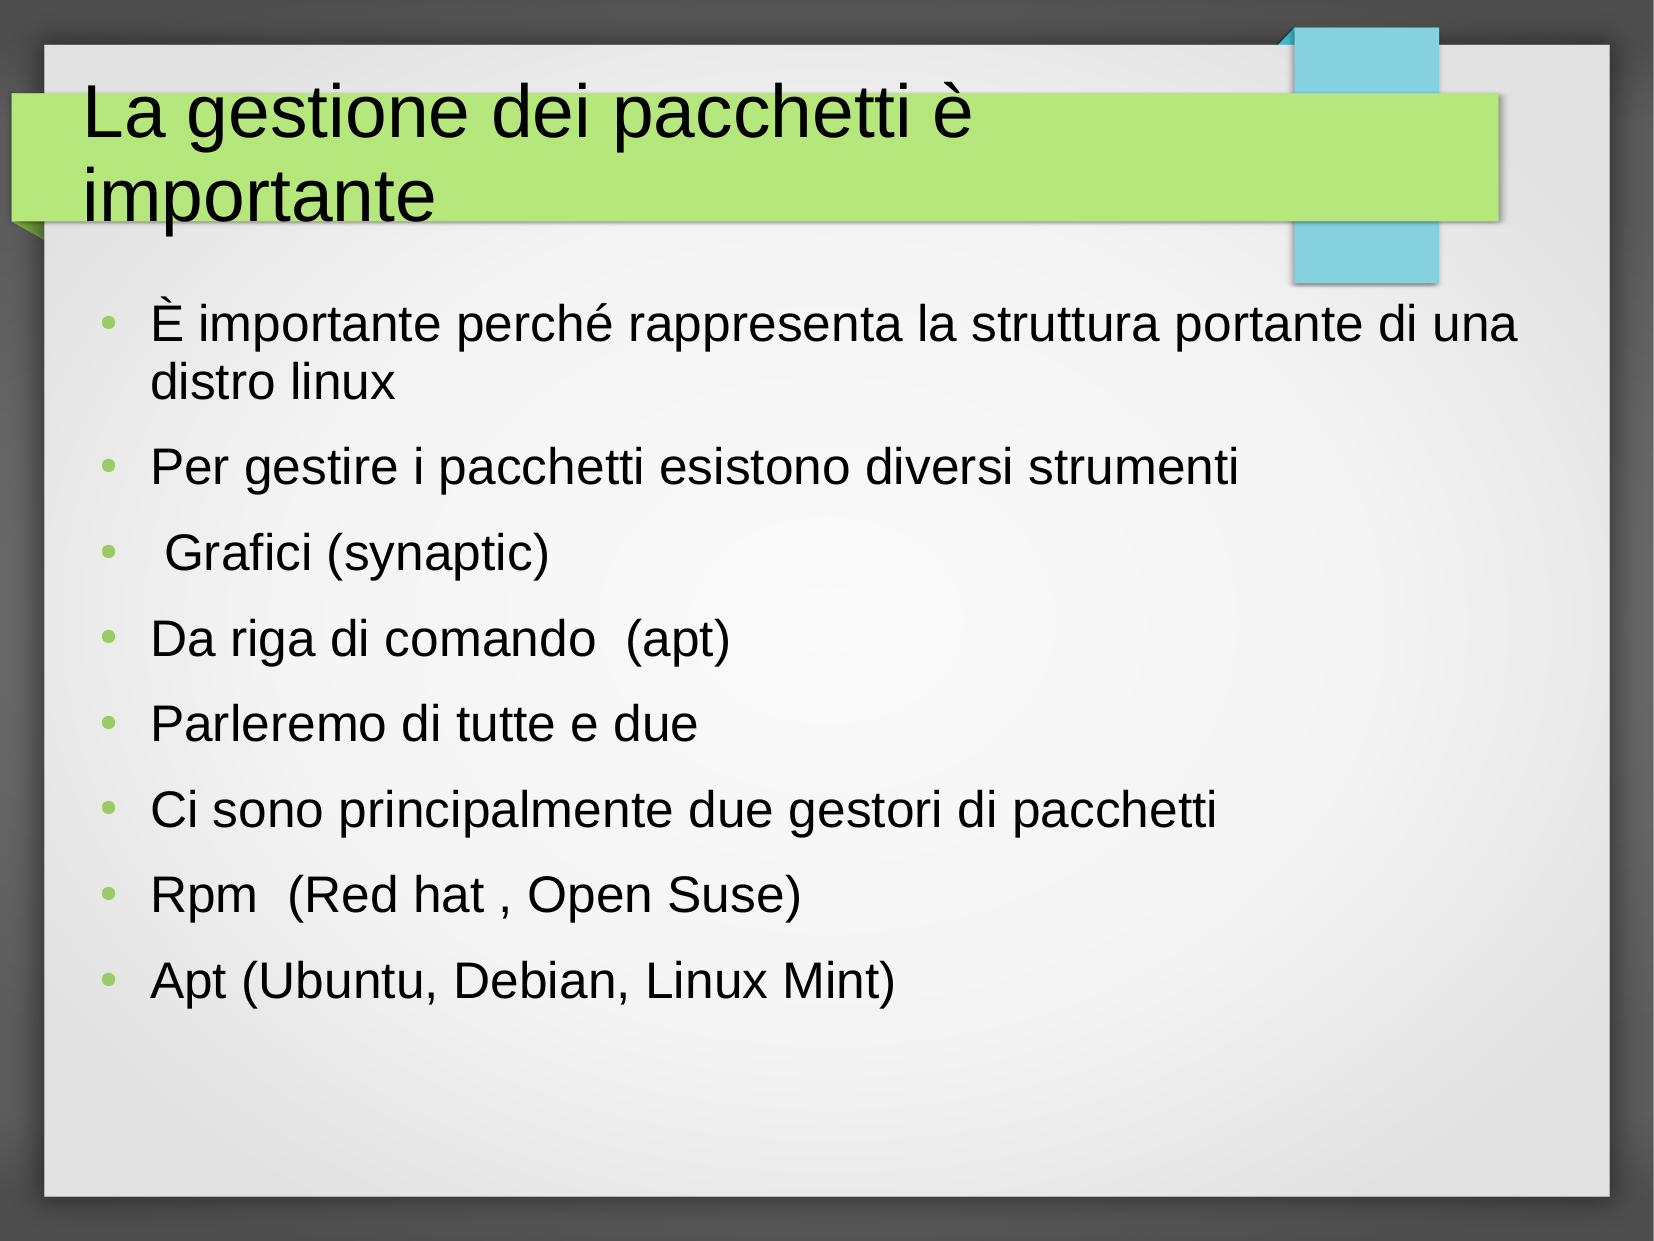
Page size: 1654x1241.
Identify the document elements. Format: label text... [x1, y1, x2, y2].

title La gestione dei pacchetti è importante [82, 69, 1264, 238]
picture [0, 0, 1654, 1241]
list È importante perché rappresenta la struttura portante di una distro linux Per gestire i pacchetti esistono diversi strumenti Grafici (synaptic) Da riga di comando (apt) Parleremo di tutte e due Ci sono principalmente due gestori di pacchetti Rpm (Red hat , Open Suse) Apt (Ubuntu, Debian, Linux Mint) [82, 295, 1571, 1015]
